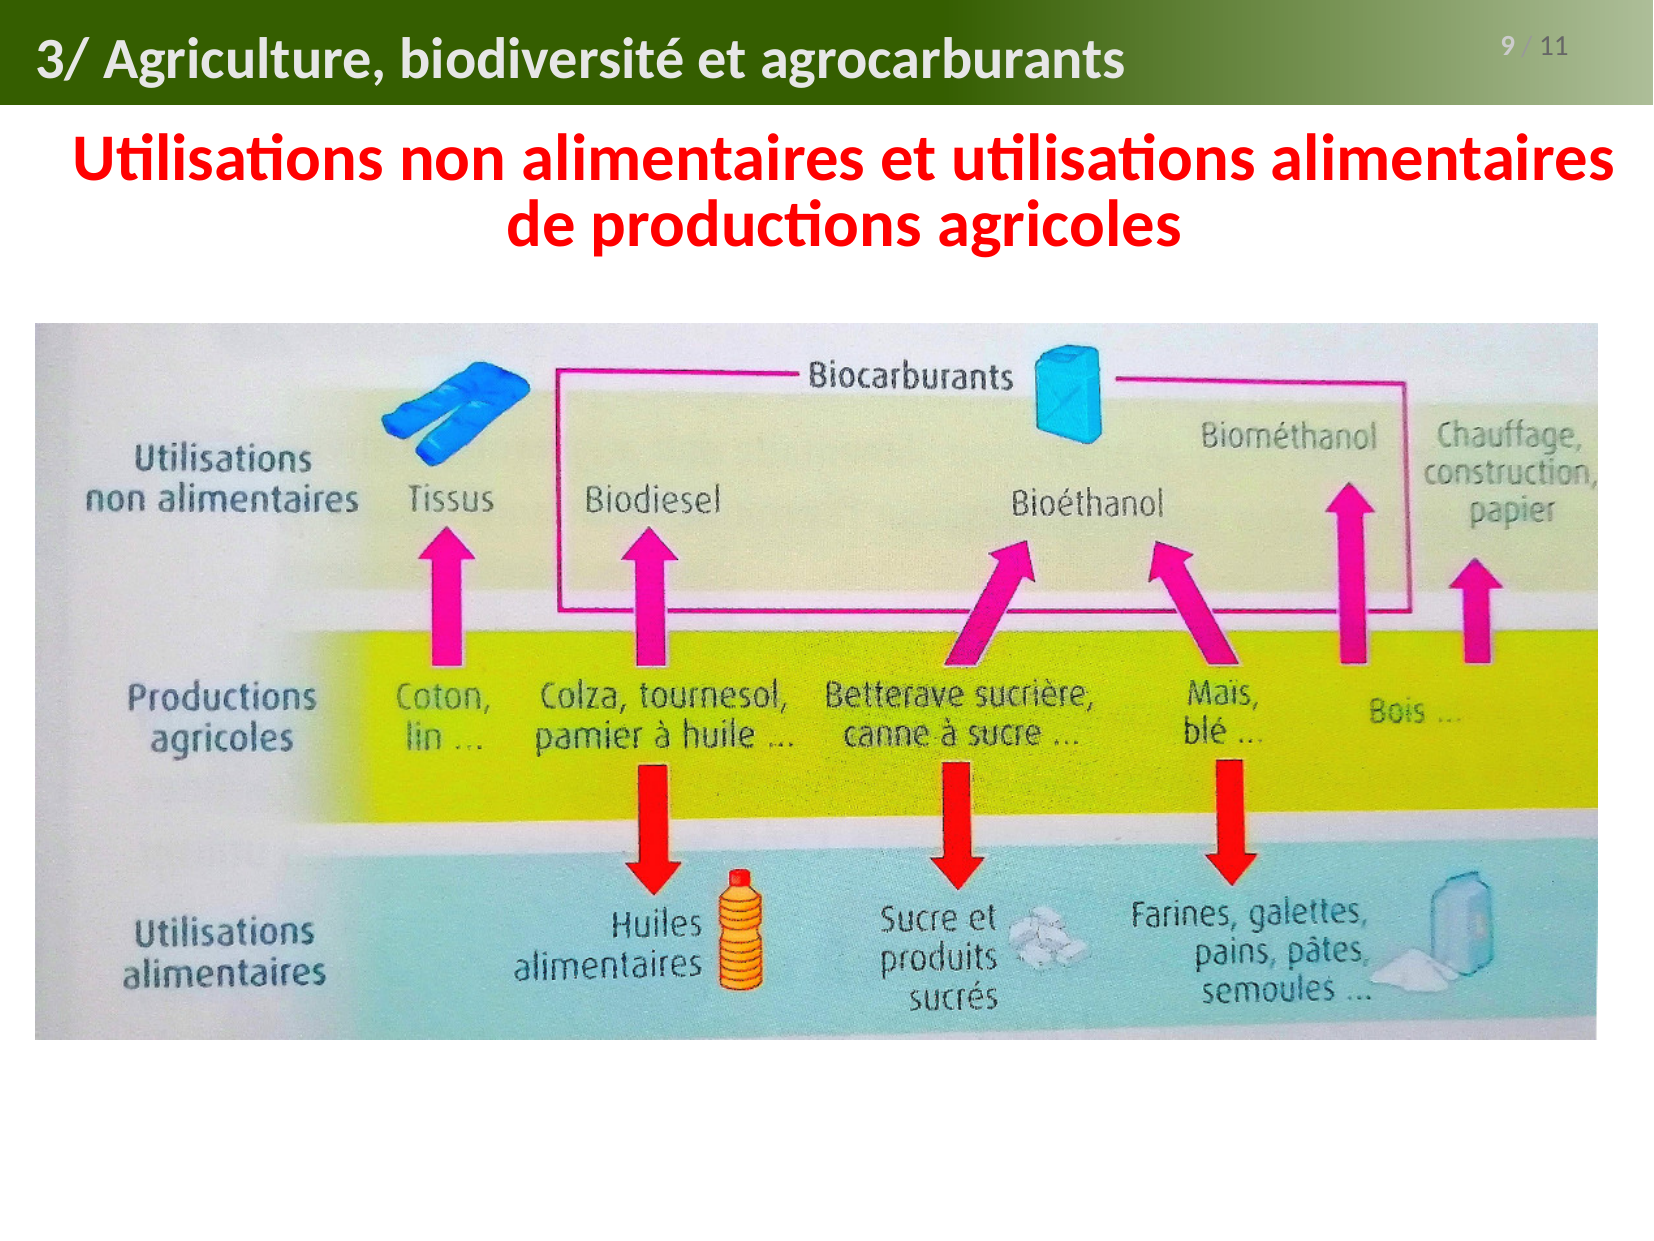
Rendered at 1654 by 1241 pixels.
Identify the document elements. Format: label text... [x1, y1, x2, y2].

picture [35, 323, 1598, 1040]
title 3/ Agriculture, biodiversité et agrocarburants [35, 23, 1418, 105]
list Utilisations non alimentaires et utilisations alimentaires de productions agricoles [35, 129, 1619, 284]
